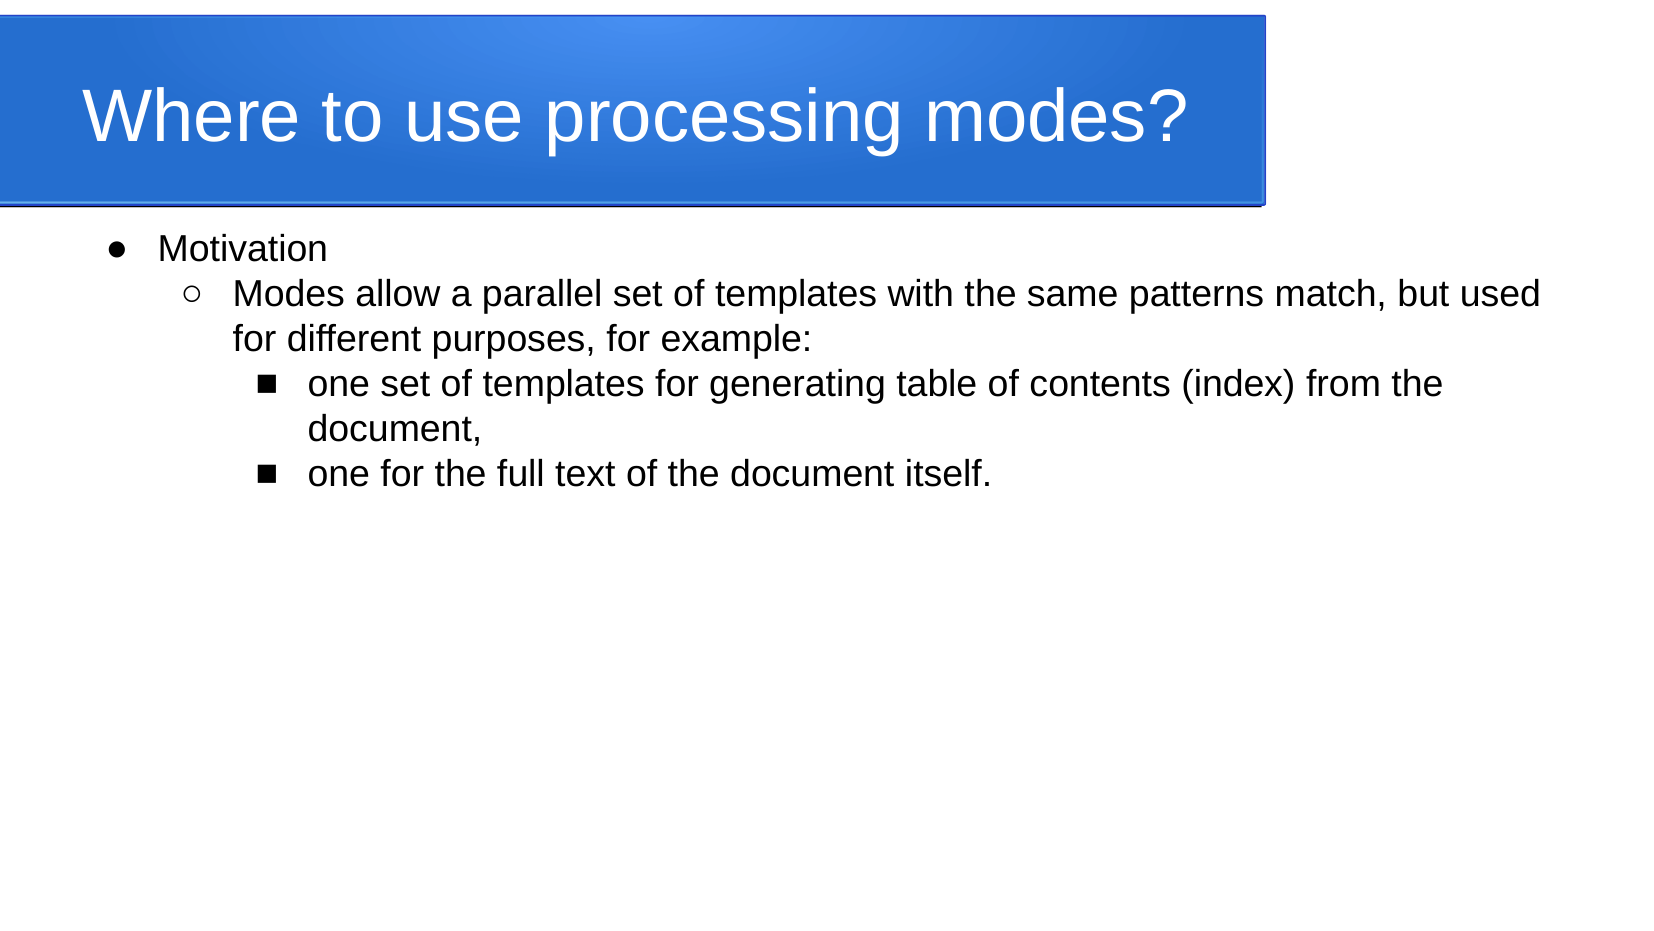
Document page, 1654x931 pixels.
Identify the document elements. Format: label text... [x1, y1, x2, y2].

picture [0, 13, 1269, 211]
list Motivation Modes allow a parallel set of templates with the same patterns match, but used for different purposes, for example: one set of templates for generating table of contents (index) from the document, one for the full text of the document itself. [82, 224, 1571, 764]
title Where to use processing modes? [82, 35, 1235, 189]
